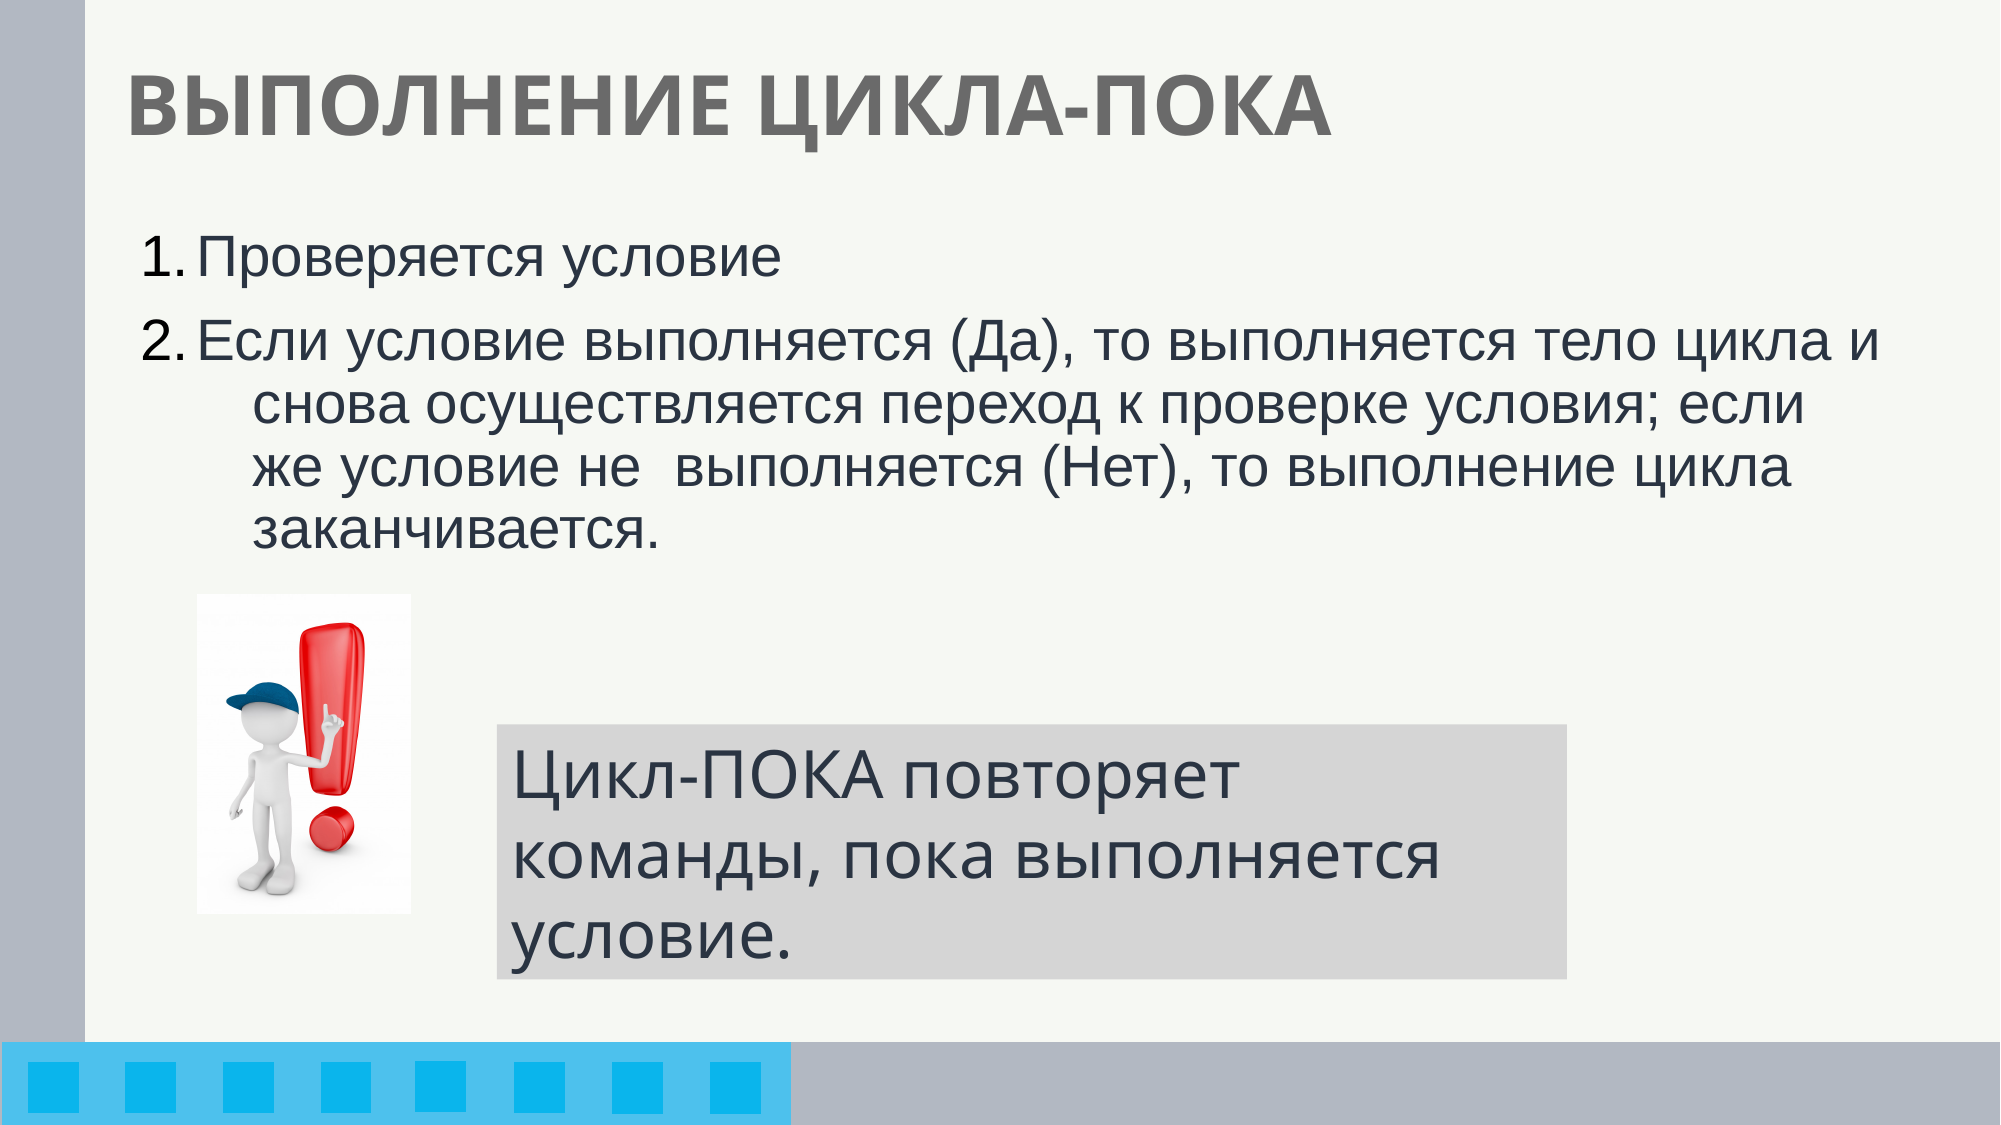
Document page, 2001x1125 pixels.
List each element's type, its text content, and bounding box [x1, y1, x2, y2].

list Проверяется условие Если условие выполняется (Да), то выполняется тело цикла и снова осуществляется переход к проверке условия; если же условие не выполняется (Нет), то выполнение цикла заканчивается. [125, 218, 1907, 603]
picture [197, 594, 411, 914]
title ВЫПОЛНЕНИЕ ЦИКЛА-ПОКА [109, 0, 1891, 218]
text_box Цикл-ПОКА повторяет команды, пока выполняется условие. [496, 724, 1567, 902]
